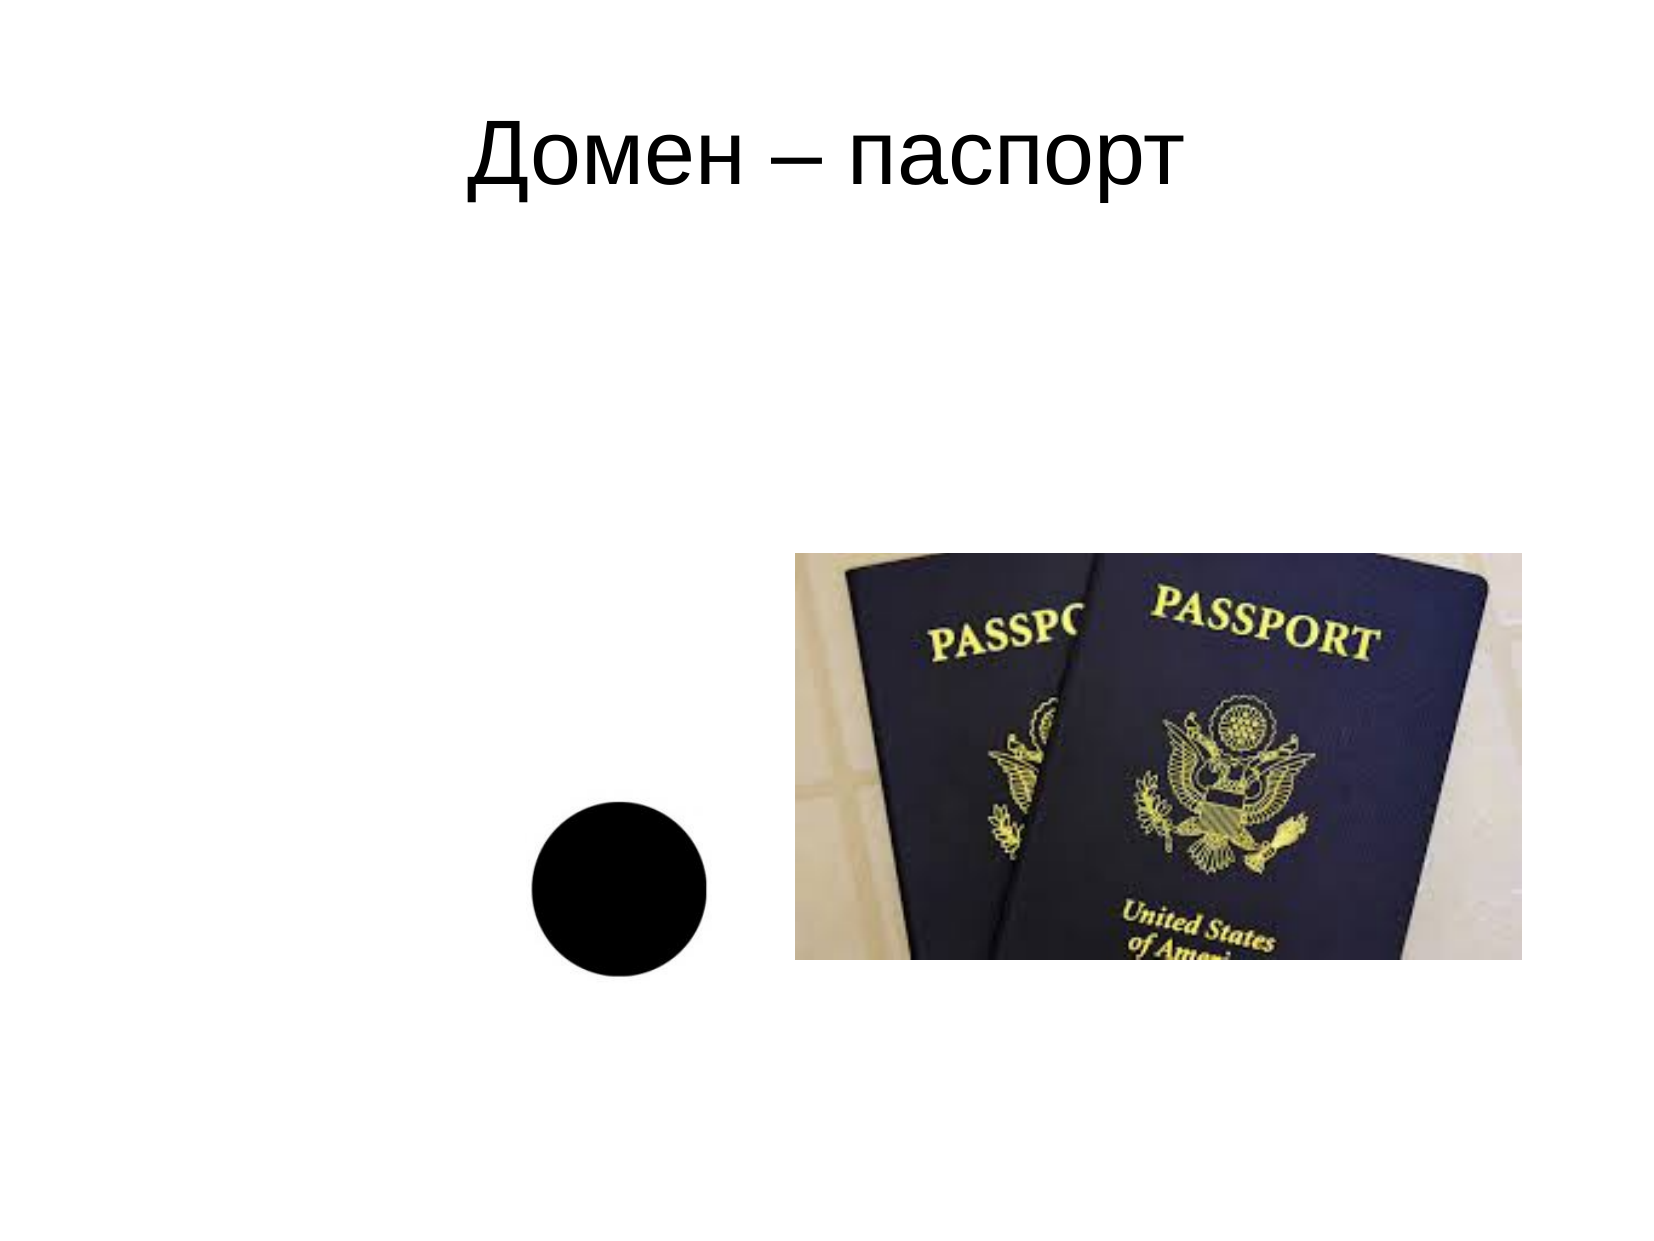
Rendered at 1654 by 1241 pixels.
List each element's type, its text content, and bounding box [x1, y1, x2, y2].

picture [795, 553, 1522, 961]
title Домен – паспорт [82, 49, 1571, 257]
picture [525, 789, 716, 991]
